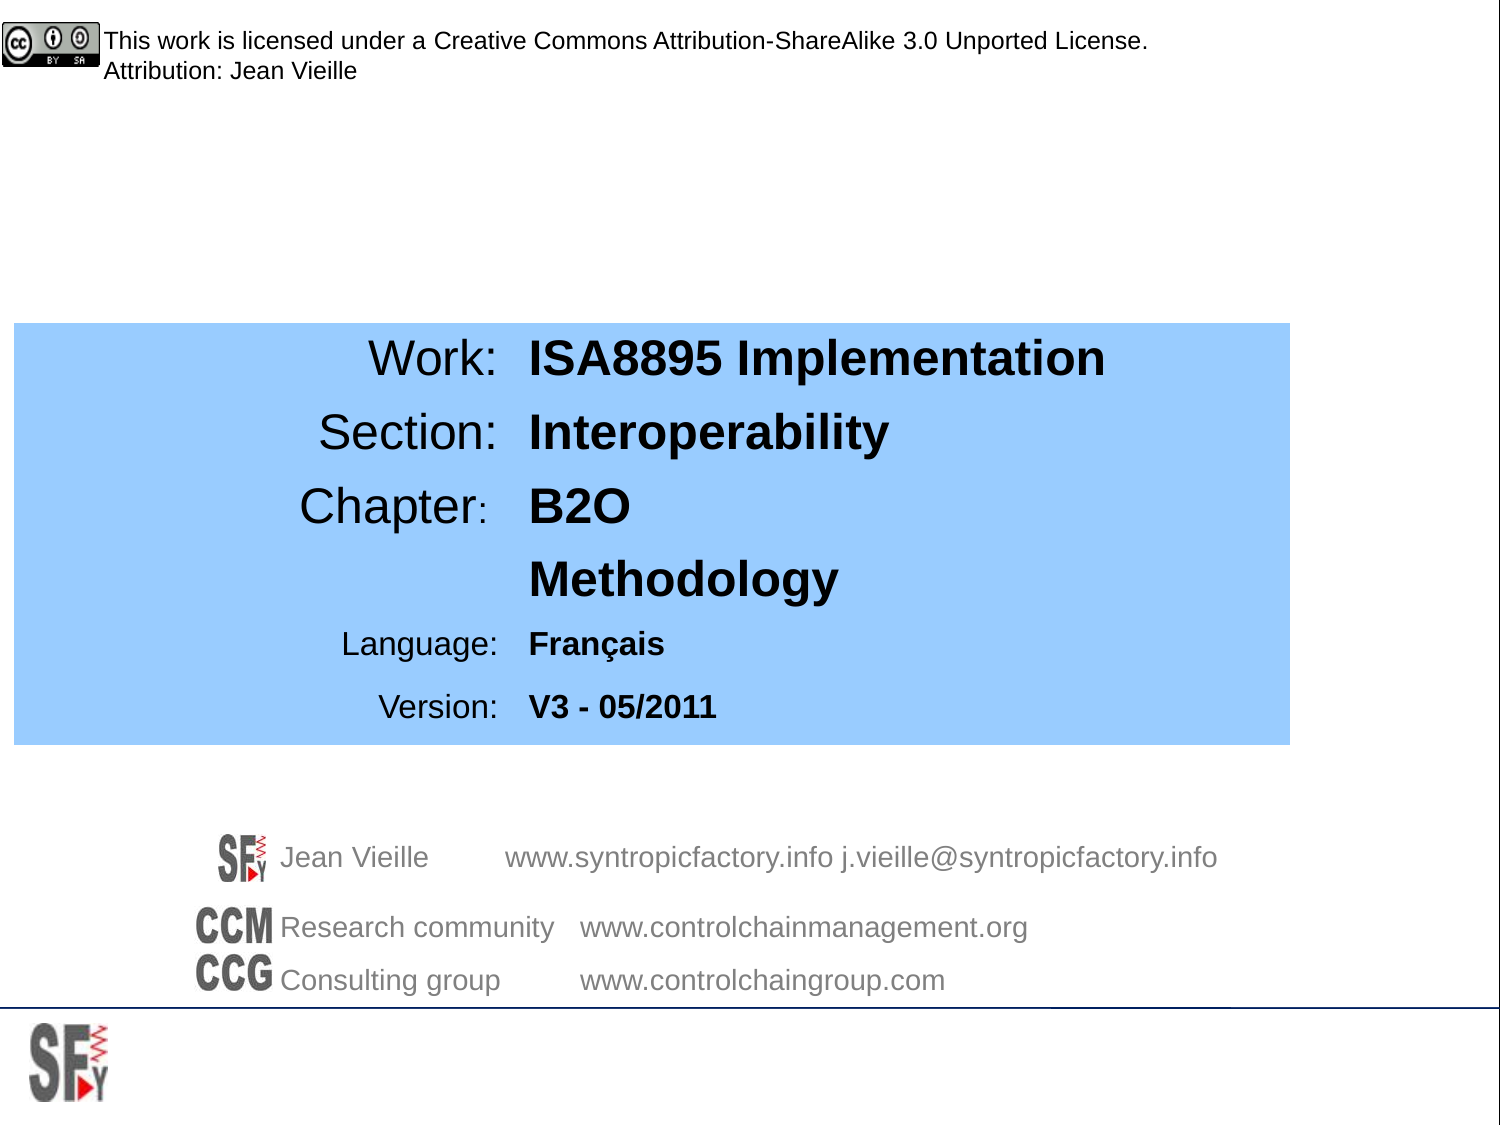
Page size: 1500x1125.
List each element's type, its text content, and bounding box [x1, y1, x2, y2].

table_cell Interoperability [513, 397, 1290, 470]
table_cell Methodology [513, 544, 1290, 618]
picture [194, 952, 273, 992]
table_cell Français [513, 618, 1290, 681]
picture [29, 1023, 108, 1102]
table_cell Version: [14, 681, 513, 745]
table_cell V3 - 05/2011 [513, 681, 1290, 745]
table_cell Section: [14, 397, 513, 470]
table_header Work: [14, 323, 513, 397]
table_cell Chapter: [14, 470, 513, 544]
picture [2, 22, 100, 67]
table_cell [14, 544, 513, 618]
table_cell B2O [513, 470, 1290, 544]
picture [218, 834, 266, 882]
picture [194, 905, 273, 944]
table_header ISA8895 Implementation [513, 323, 1290, 397]
table_cell Language: [14, 618, 513, 681]
